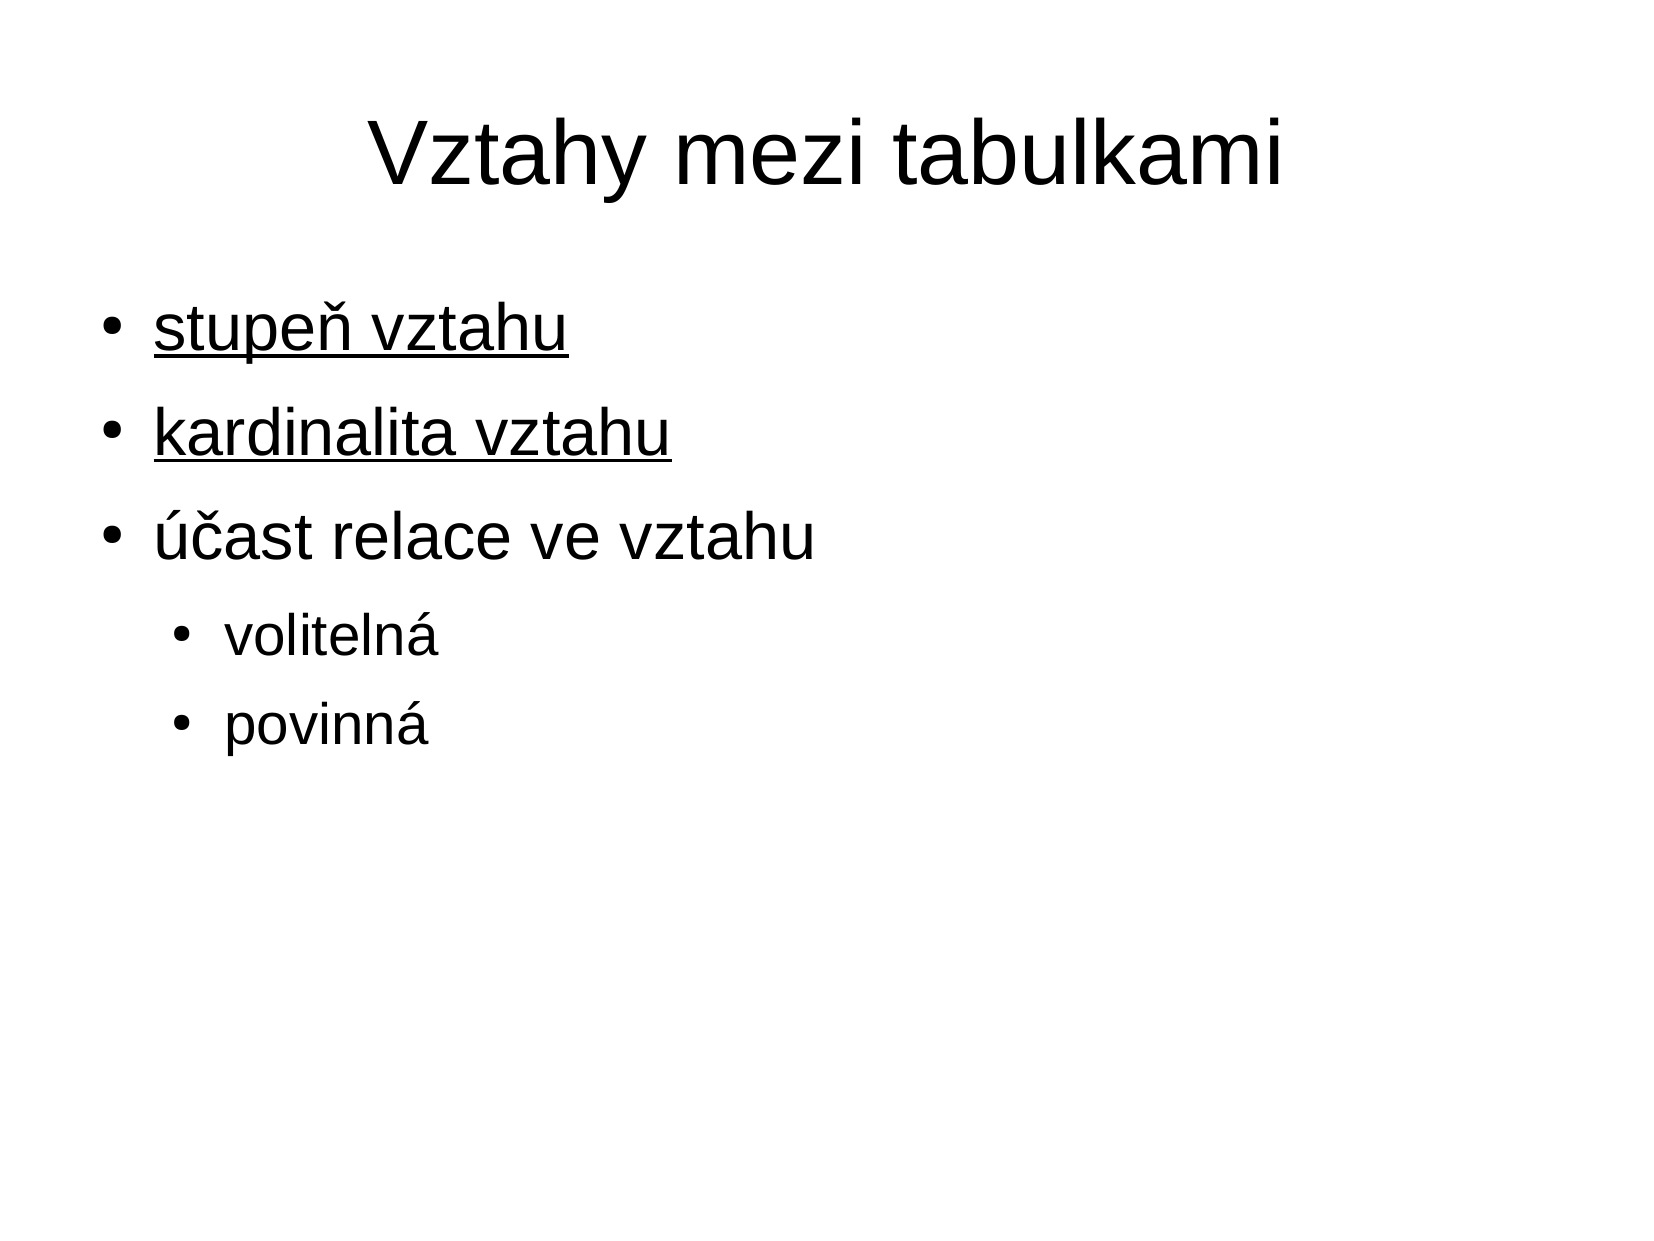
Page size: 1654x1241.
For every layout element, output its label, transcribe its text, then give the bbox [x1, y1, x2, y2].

list stupeň vztahu kardinalita vztahu účast relace ve vztahu volitelná povinná [82, 290, 1571, 1010]
title Vztahy mezi tabulkami [82, 49, 1571, 257]
